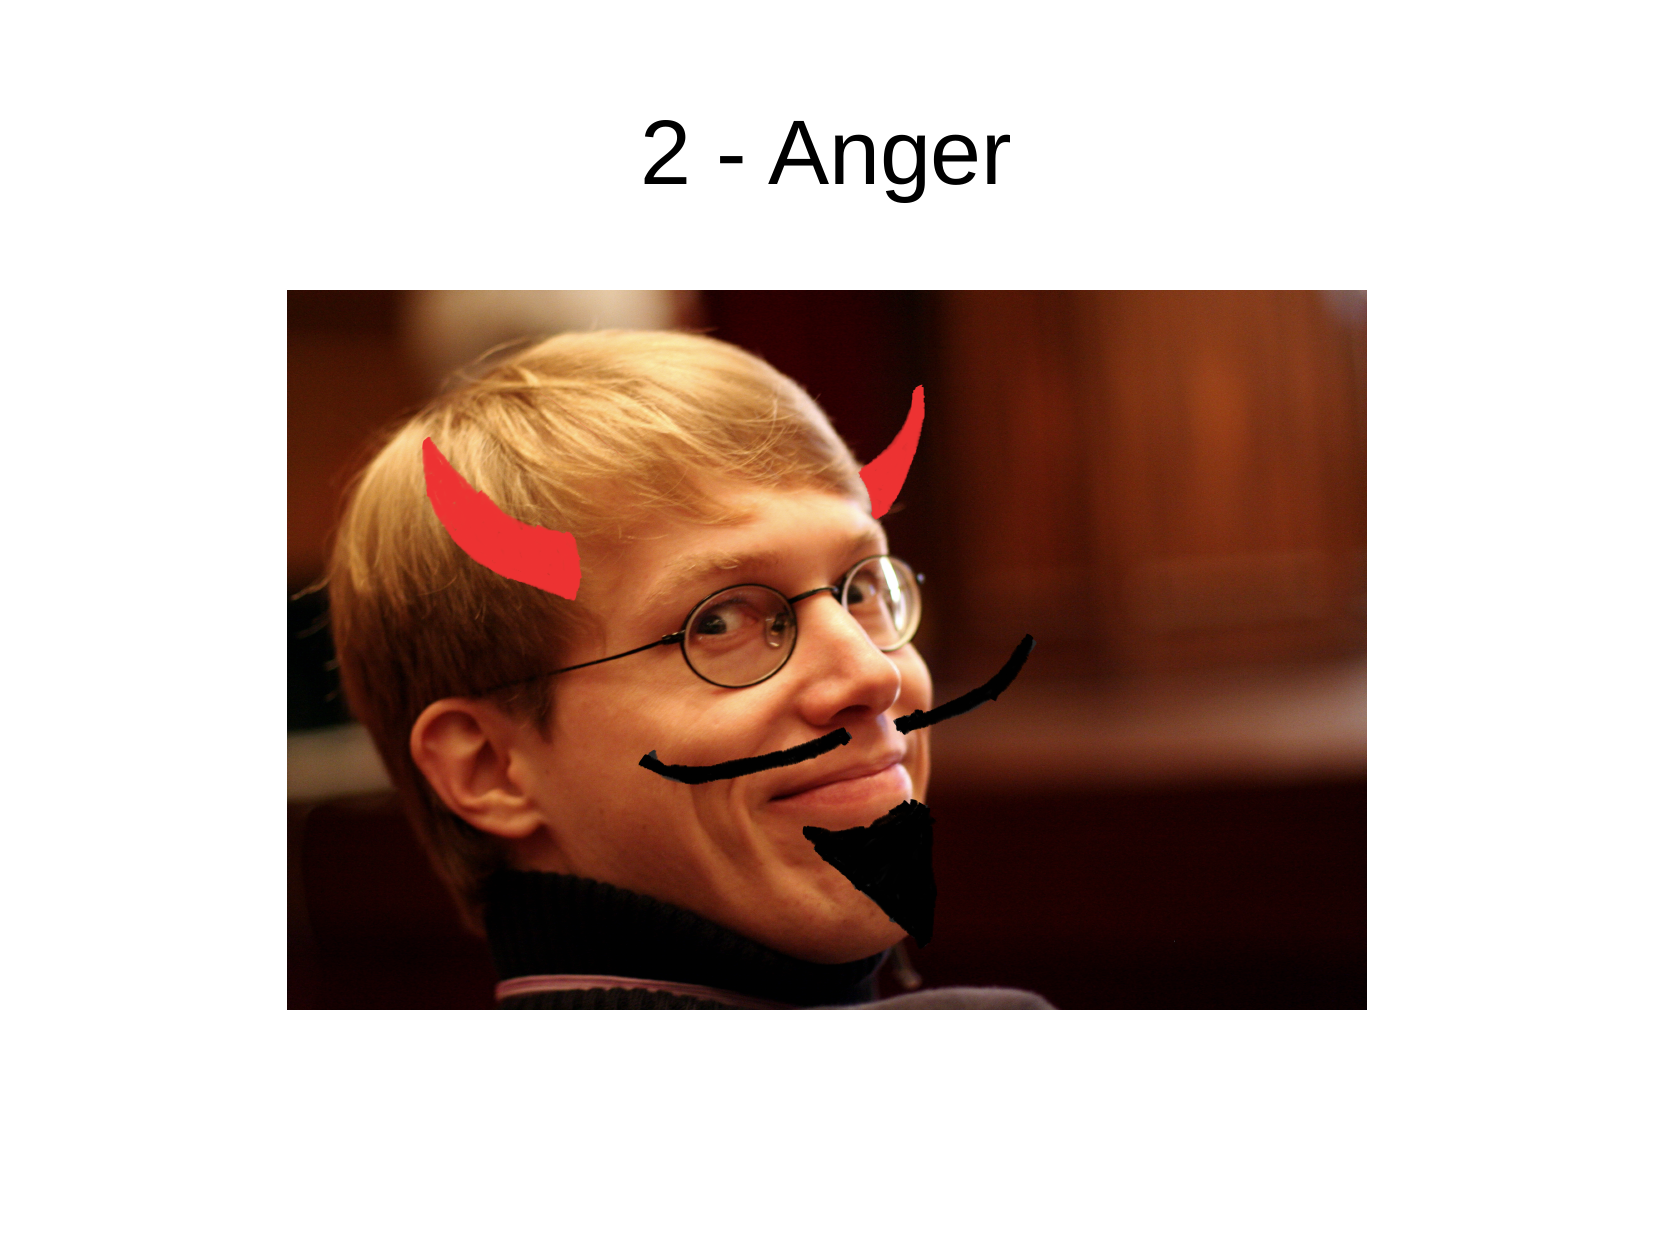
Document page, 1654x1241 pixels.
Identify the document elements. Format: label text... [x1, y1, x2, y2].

title 2 - Anger [82, 49, 1571, 257]
picture [287, 290, 1367, 1010]
